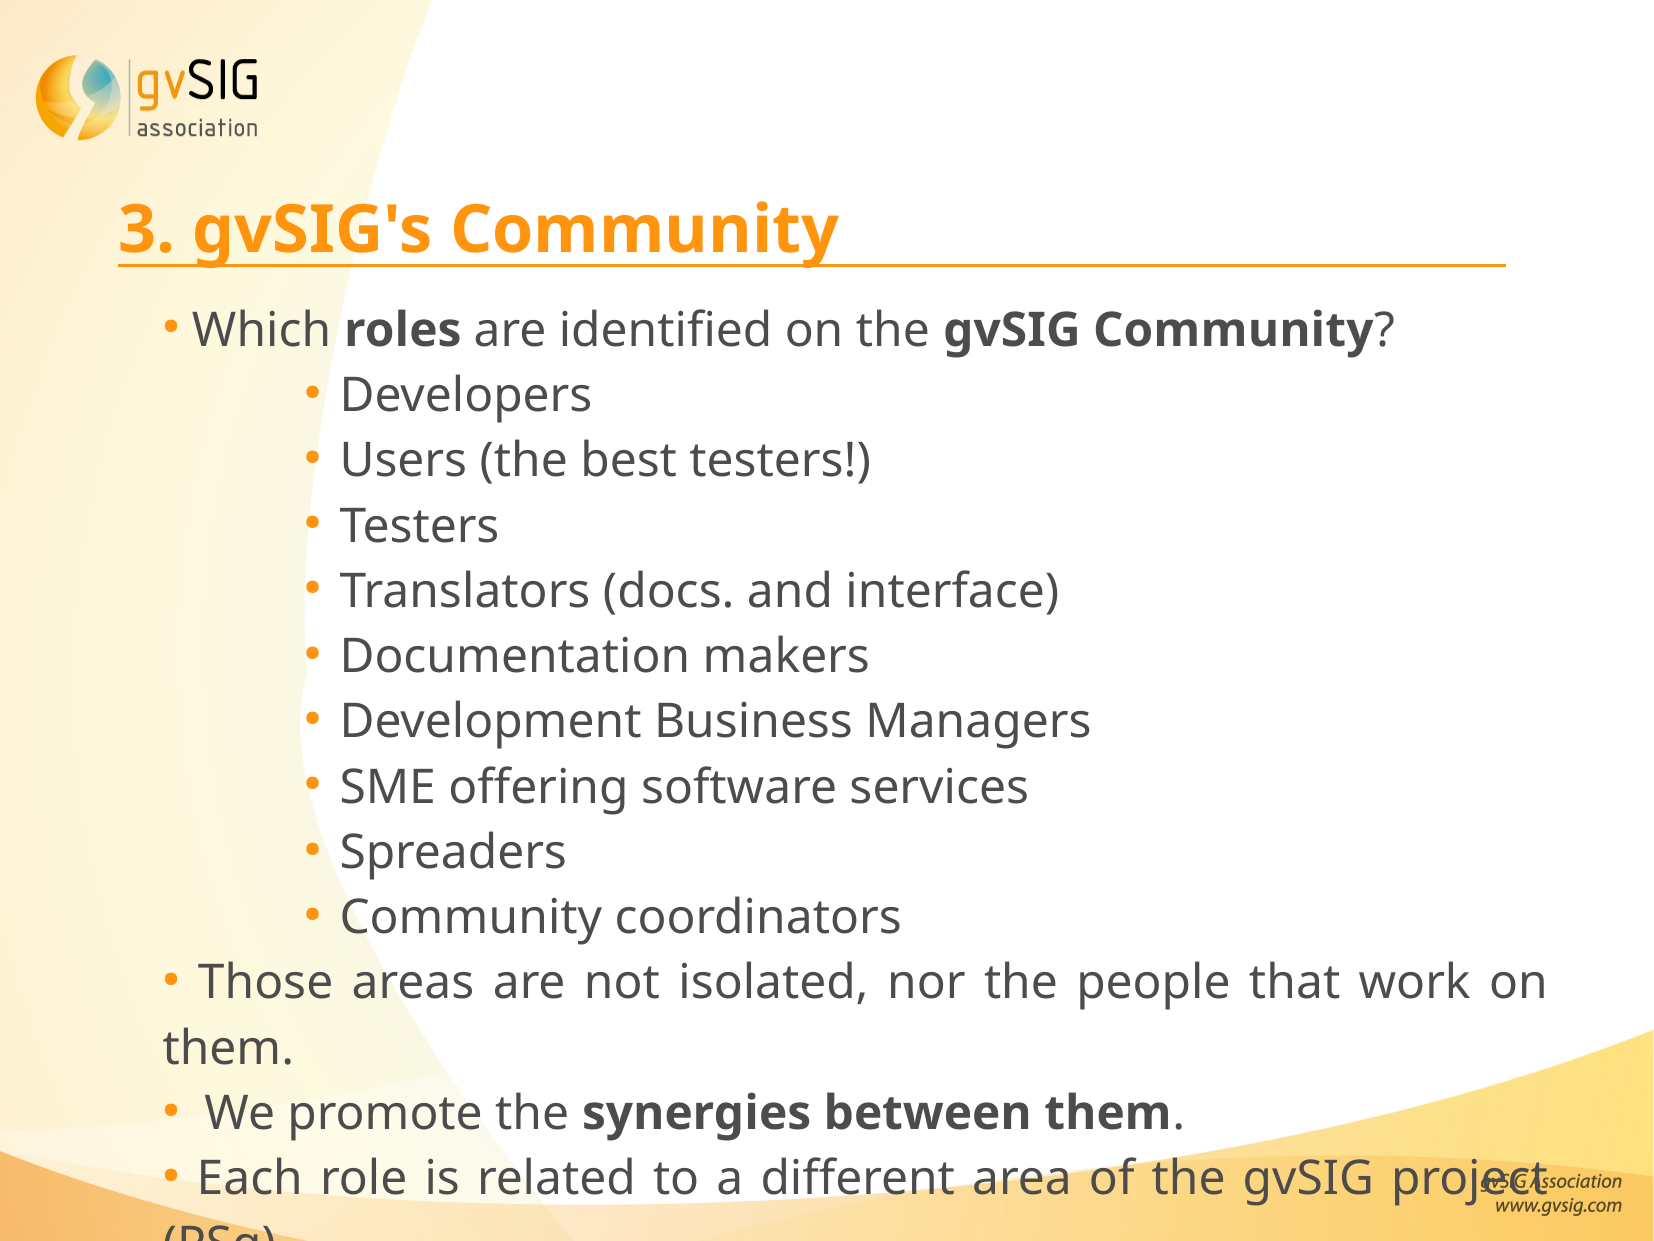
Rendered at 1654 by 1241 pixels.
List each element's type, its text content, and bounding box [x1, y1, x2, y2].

text_box Which roles are identified on the gvSIG Community? Developers Users (the best testers!) Testers Translators (docs. and interface) Documentation makers Development Business Managers SME offering software services Spreaders Community coordinators Those areas are not isolated, nor the people that work on them. We promote the synergies between them. Each role is related to a different area of the gvSIG project (PSg) [147, 287, 1565, 1140]
picture [240, 1237, 252, 1241]
title 3. gvSIG's Community [118, 177, 1607, 276]
picture [0, 0, 1654, 1241]
picture [186, 1229, 199, 1241]
